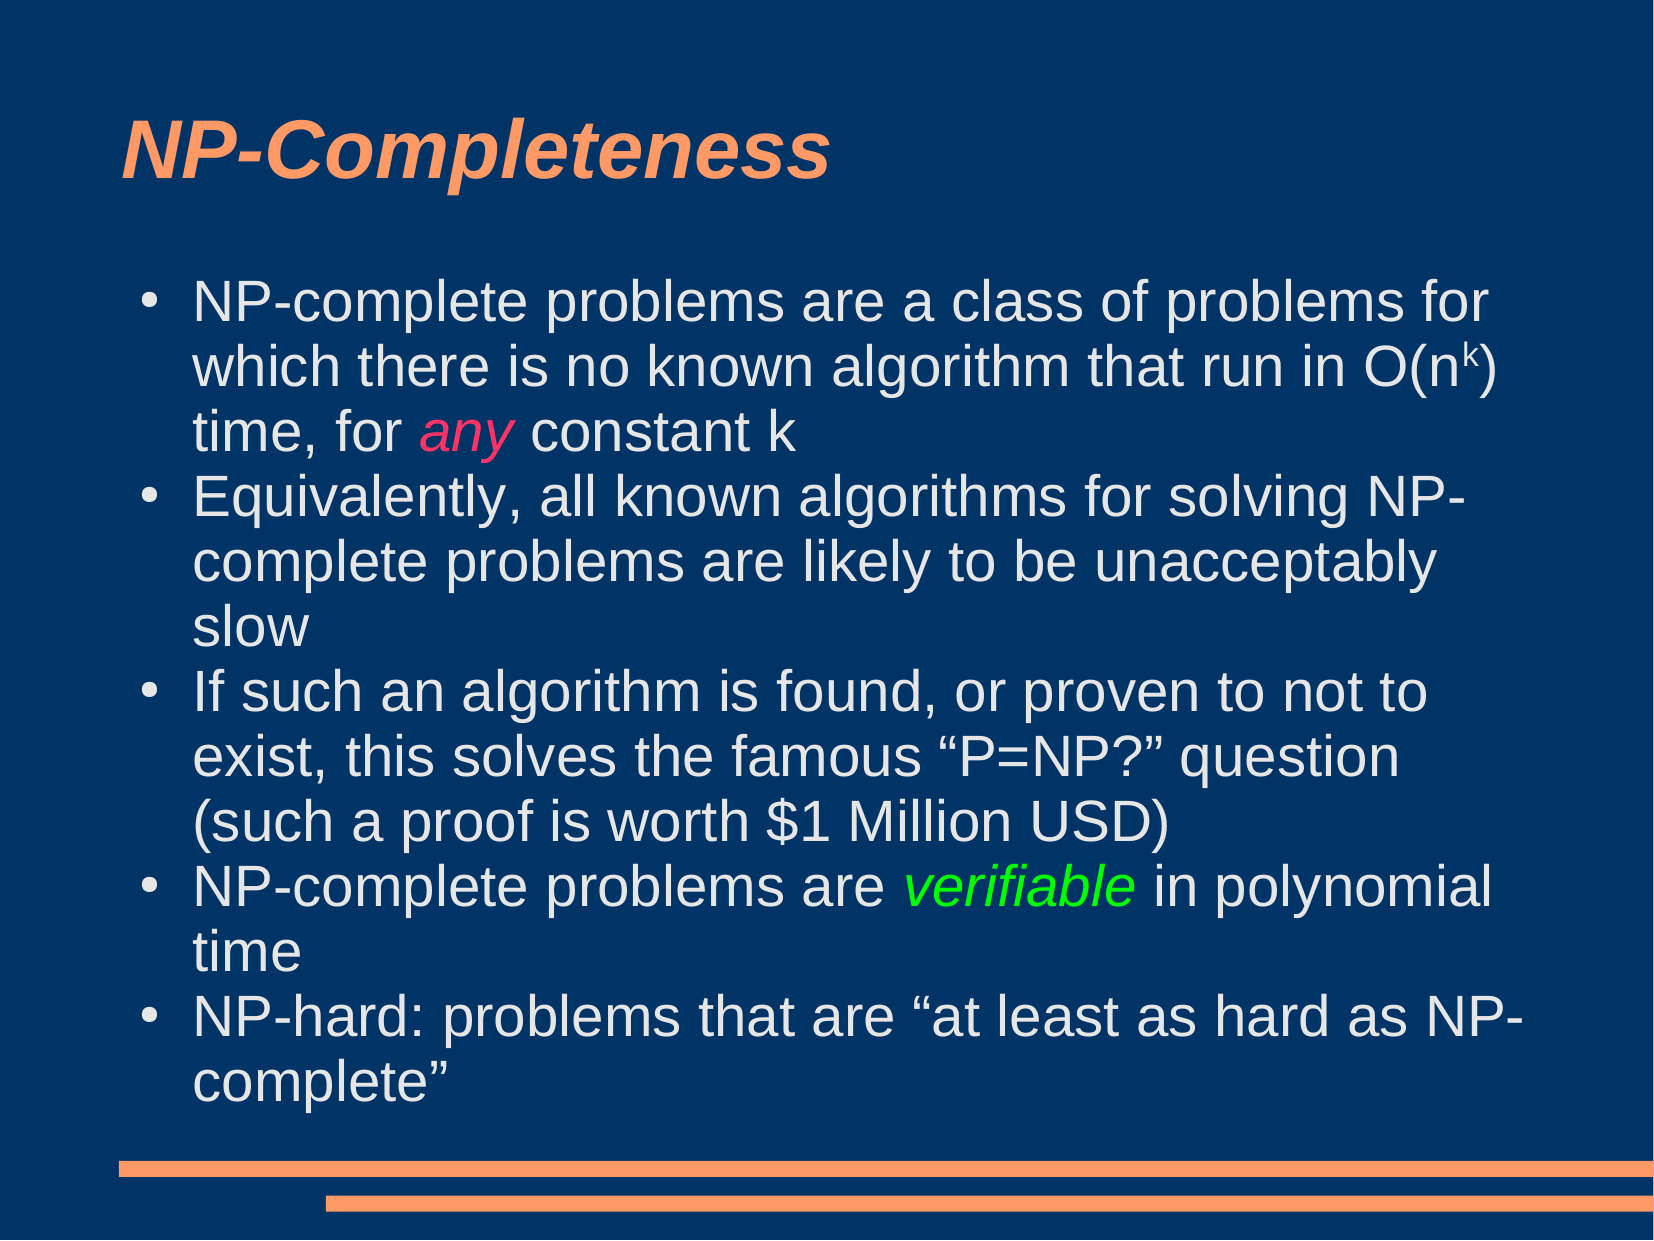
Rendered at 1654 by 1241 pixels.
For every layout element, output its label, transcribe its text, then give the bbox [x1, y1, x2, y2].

title NP-Completeness [121, 46, 1534, 254]
list NP-complete problems are a class of problems for which there is no known algorithm that run in O(nk) time, for any constant k Equivalently, all known algorithms for solving NP-complete problems are likely to be unacceptably slow If such an algorithm is found, or proven to not to exist, this solves the famous “P=NP?” question (such a proof is worth $1 Million USD) NP-complete problems are verifiable in polynomial time NP-hard: problems that are “at least as hard as NP-complete” [121, 268, 1561, 1114]
